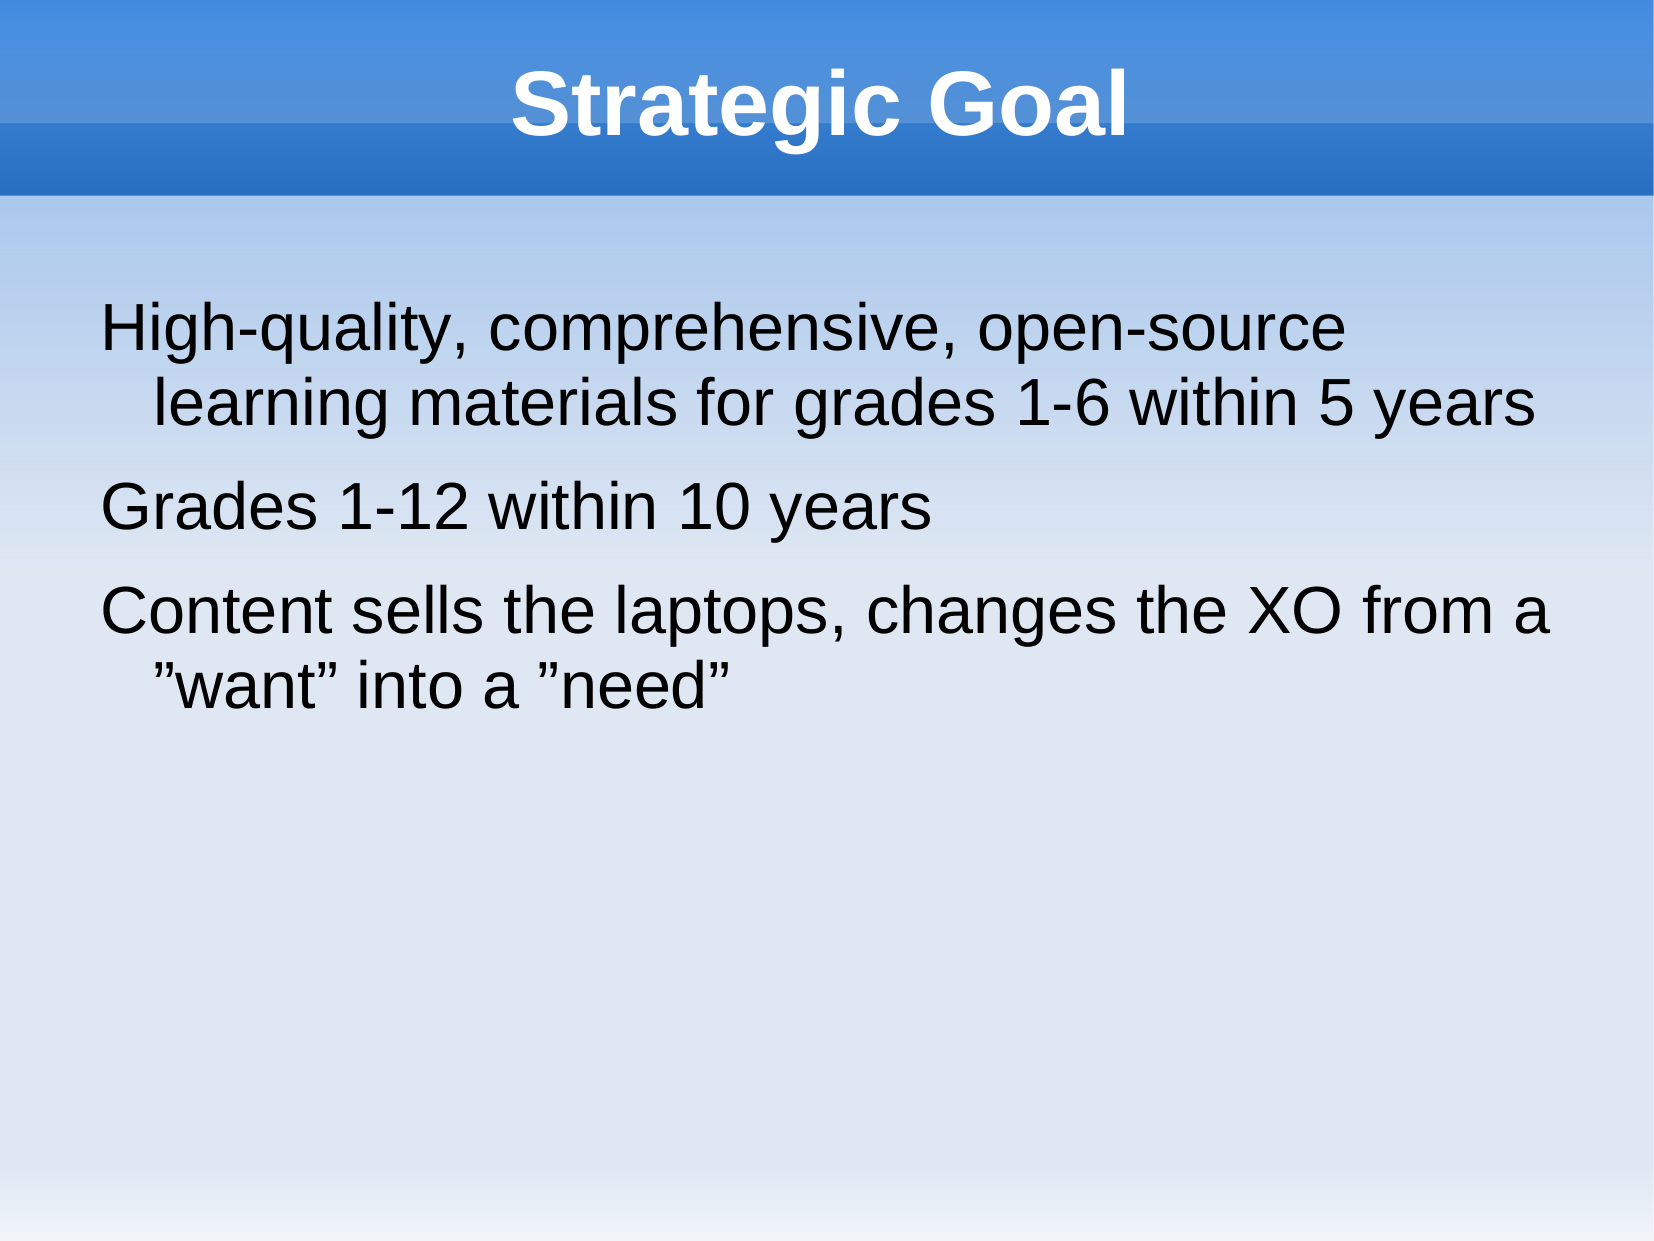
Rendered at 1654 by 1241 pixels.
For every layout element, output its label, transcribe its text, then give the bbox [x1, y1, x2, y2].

title Strategic Goal [76, 7, 1565, 200]
list High-quality, comprehensive, open-source learning materials for grades 1-6 within 5 years Grades 1-12 within 10 years Content sells the laptops, changes the XO from a ”want” into a ”need” [82, 290, 1571, 1094]
picture [0, 0, 1654, 1241]
